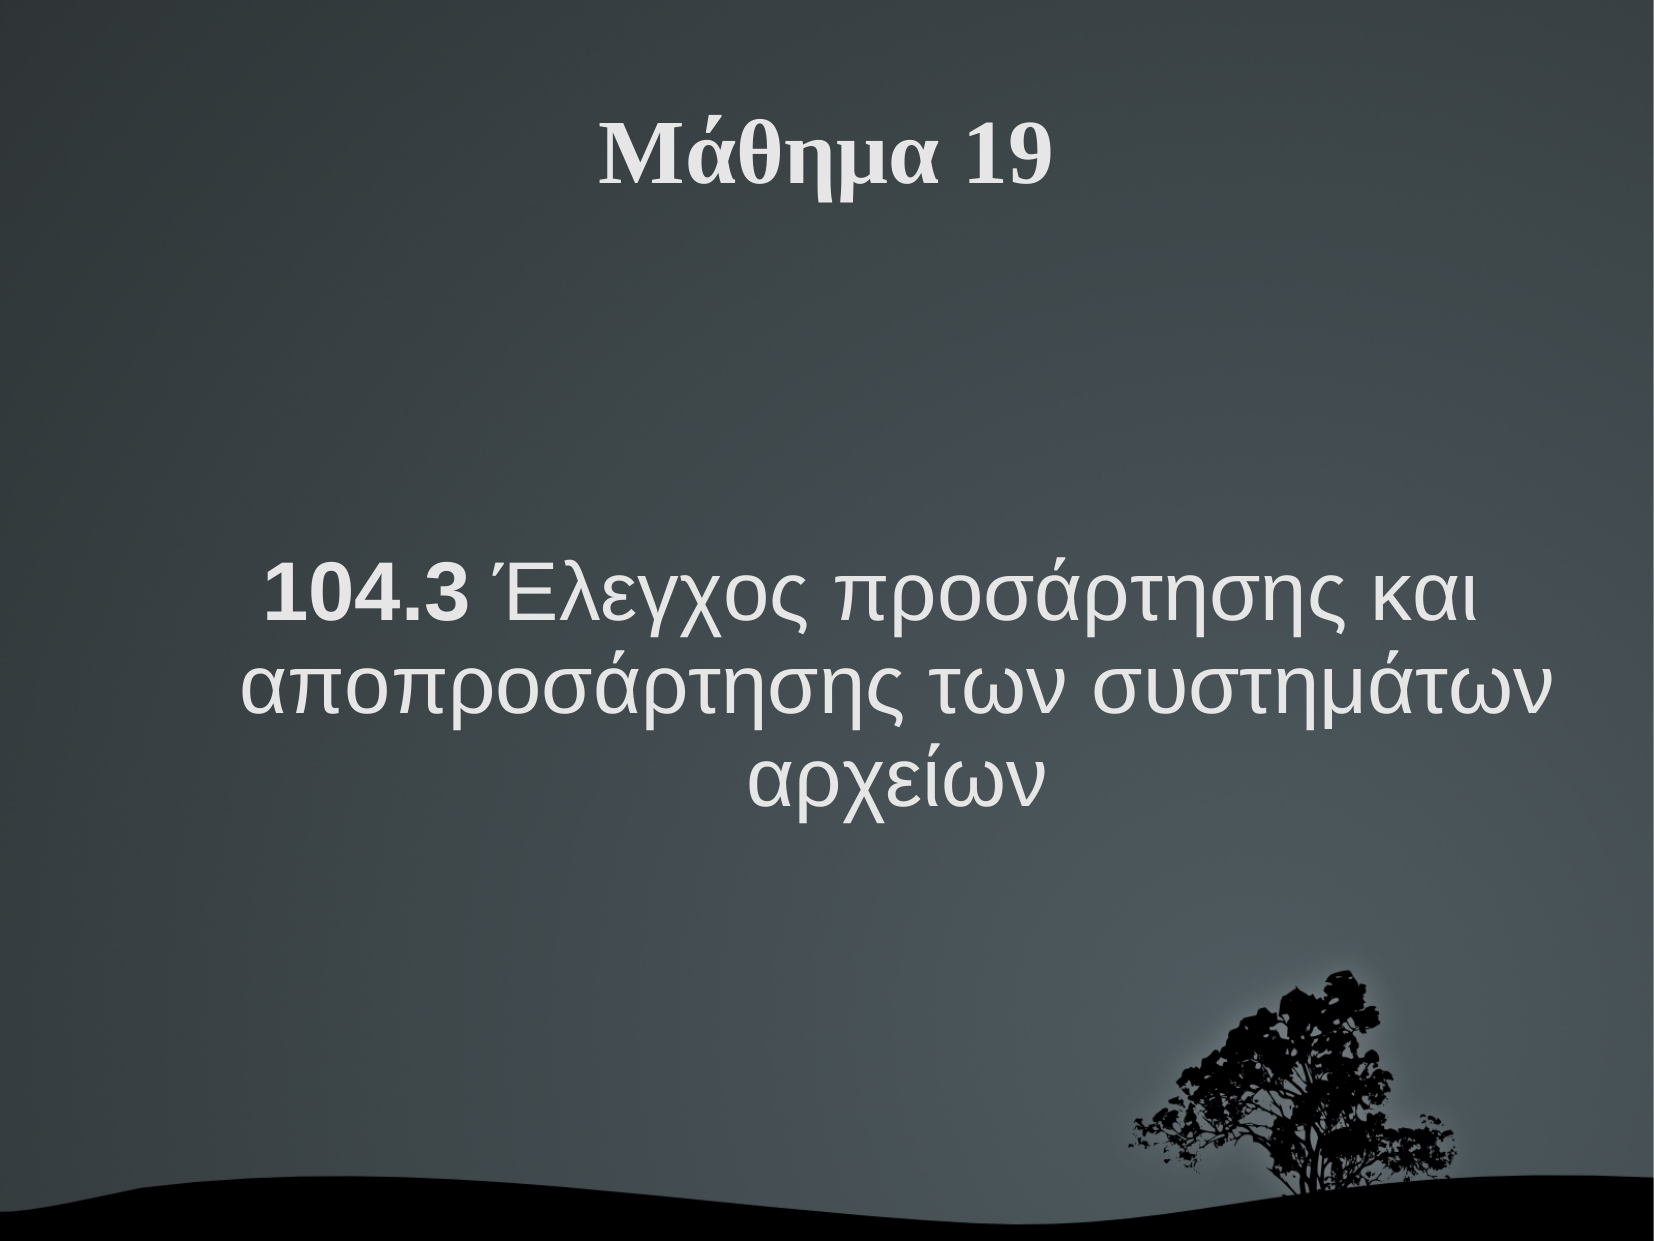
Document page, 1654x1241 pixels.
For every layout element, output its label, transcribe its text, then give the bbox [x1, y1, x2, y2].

title Μάθημα 19 [82, 49, 1571, 257]
list 104.3 Έλεγχος προσάρτησης και αποπροσάρτησης των συστημάτων αρχείων [82, 290, 1571, 1109]
picture [0, 0, 1654, 1241]
